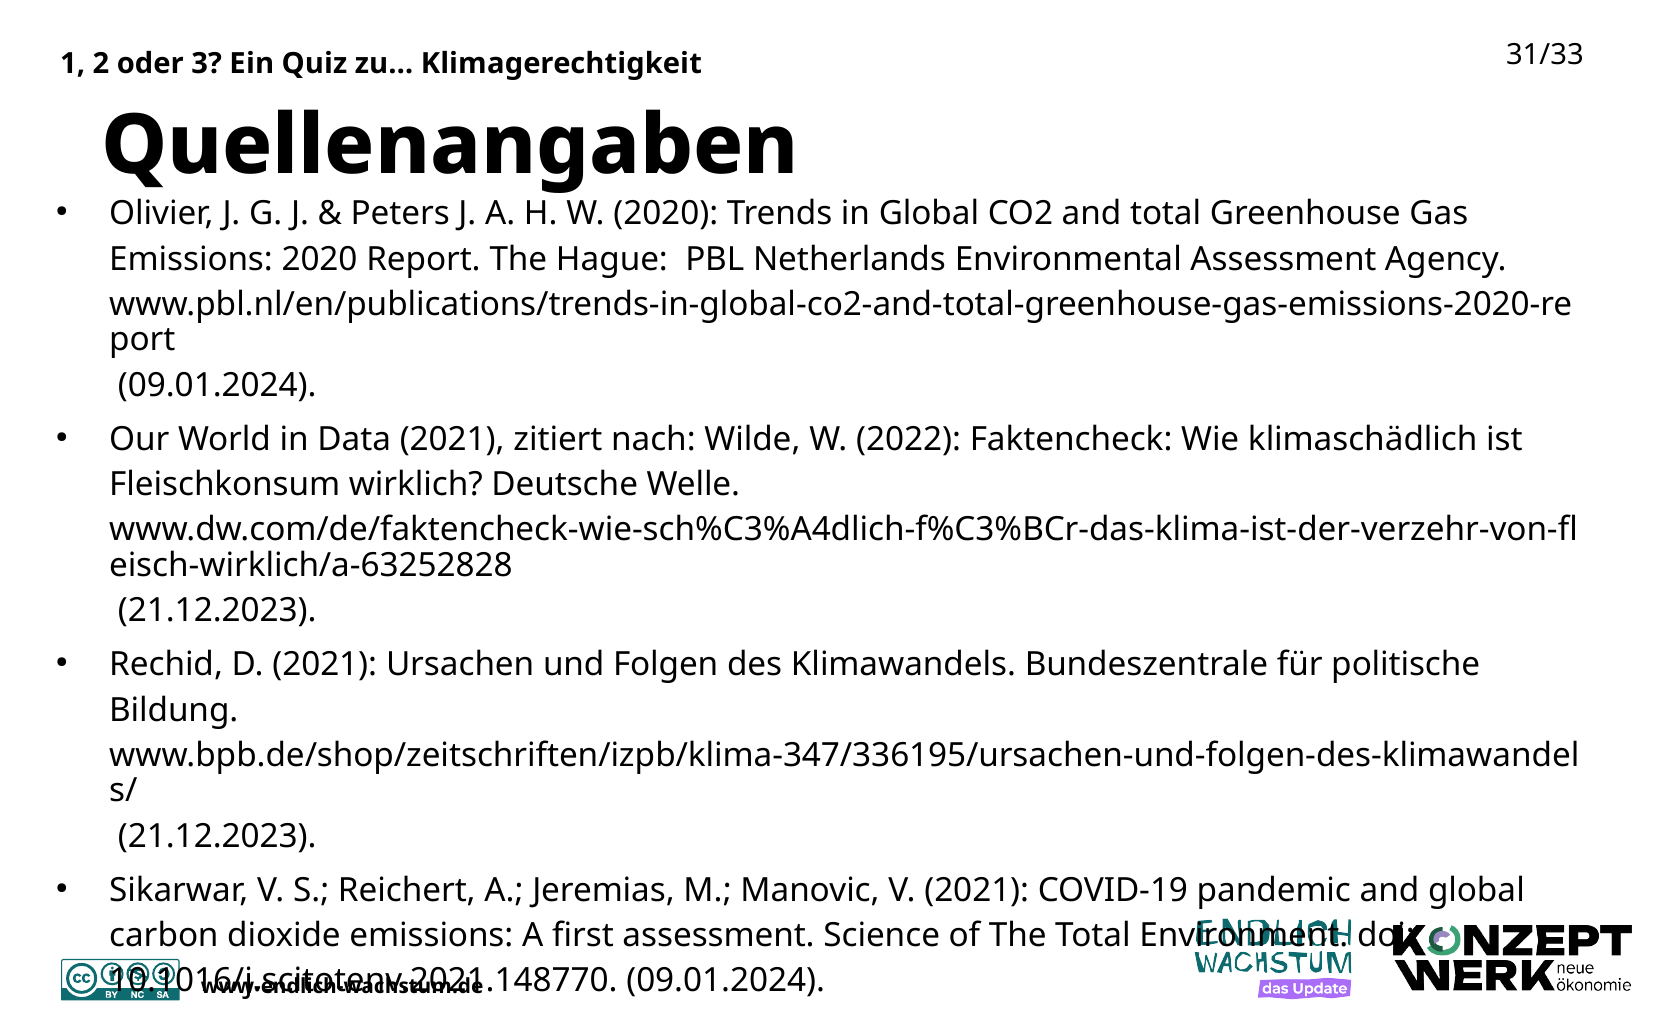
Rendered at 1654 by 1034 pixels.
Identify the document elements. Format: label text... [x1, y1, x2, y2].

picture [1387, 930, 1392, 944]
picture [1387, 917, 1636, 997]
picture [1176, 900, 1374, 1011]
title Quellenangaben [101, 84, 1590, 189]
list Olivier, J. G. J. & Peters J. A. H. W. (2020): Trends in Global CO2 and total Greenhouse Gas Emissions: 2020 Report. The Hague: PBL Netherlands Environmental Assessment Agency. www.pbl.nl/en/publications/trends-in-global-co2-and-total-greenhouse-gas-emissions-2020-report (09.01.2024). Our World in Data (2021), zitiert nach: Wilde, W. (2022): Faktencheck: Wie klimaschädlich ist Fleischkonsum wirklich? Deutsche Welle. www.dw.com/de/faktencheck-wie-sch%C3%A4dlich-f%C3%BCr-das-klima-ist-der-verzehr-von-fleisch-wirklich/a-63252828 (21.12.2023). Rechid, D. (2021): Ursachen und Folgen des Klimawandels. Bundeszentrale für politische Bildung. www.bpb.de/shop/zeitschriften/izpb/klima-347/336195/ursachen-und-folgen-des-klimawandels/ (21.12.2023). Sikarwar, V. S.; Reichert, A.; Jeremias, M.; Manovic, V. (2021): COVID-19 pandemic and global carbon dioxide emissions: A first assessment. Science of The Total Environment. doi: 10.1016/j.scitotenv.2021.148770. (09.01.2024). [38, 189, 1593, 833]
picture [1362, 930, 1372, 944]
